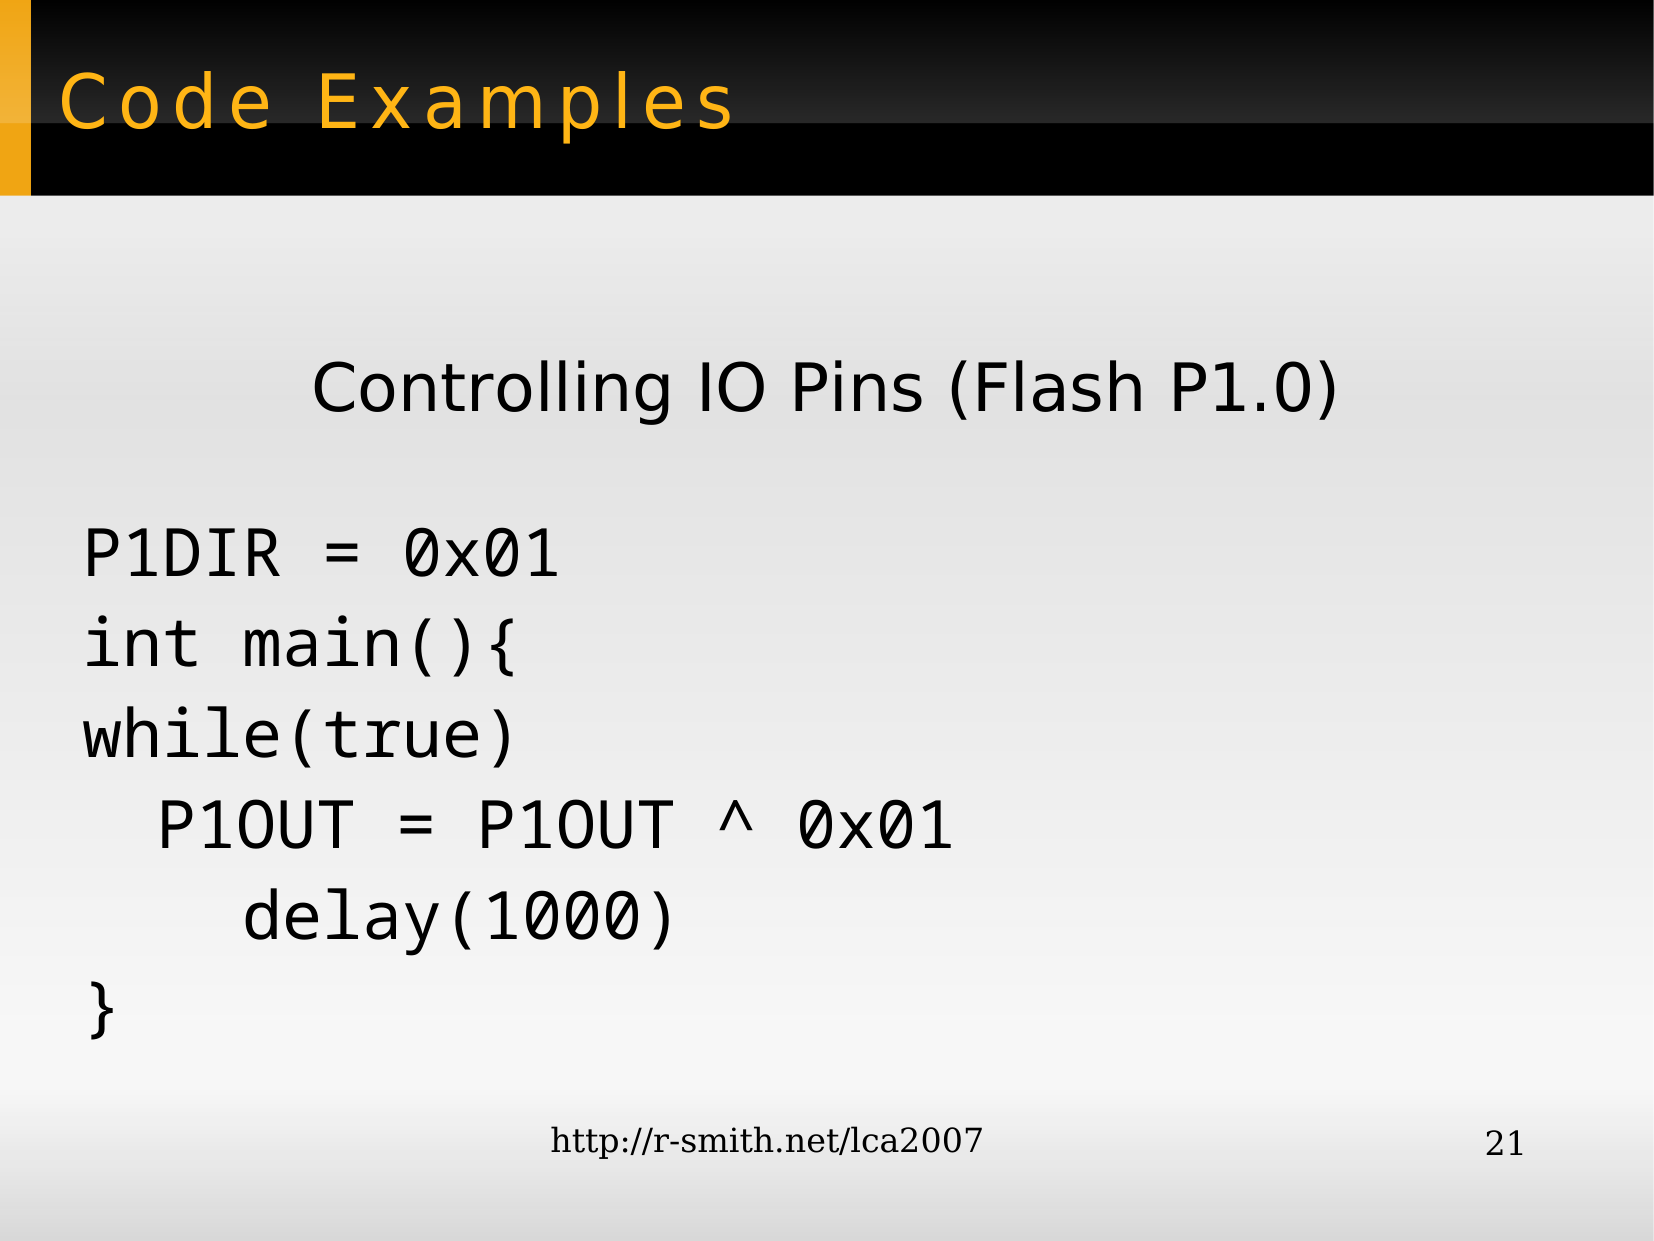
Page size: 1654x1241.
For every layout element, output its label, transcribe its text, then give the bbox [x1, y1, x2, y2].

picture [0, 0, 1654, 1241]
subtitle Controlling IO Pins (Flash P1.0) P1DIR = 0x01 int main(){ while(true) P1OUT = P1OUT ^ 0x01 delay(1000) } [82, 290, 1571, 1109]
title Code Examples [59, 29, 1270, 178]
